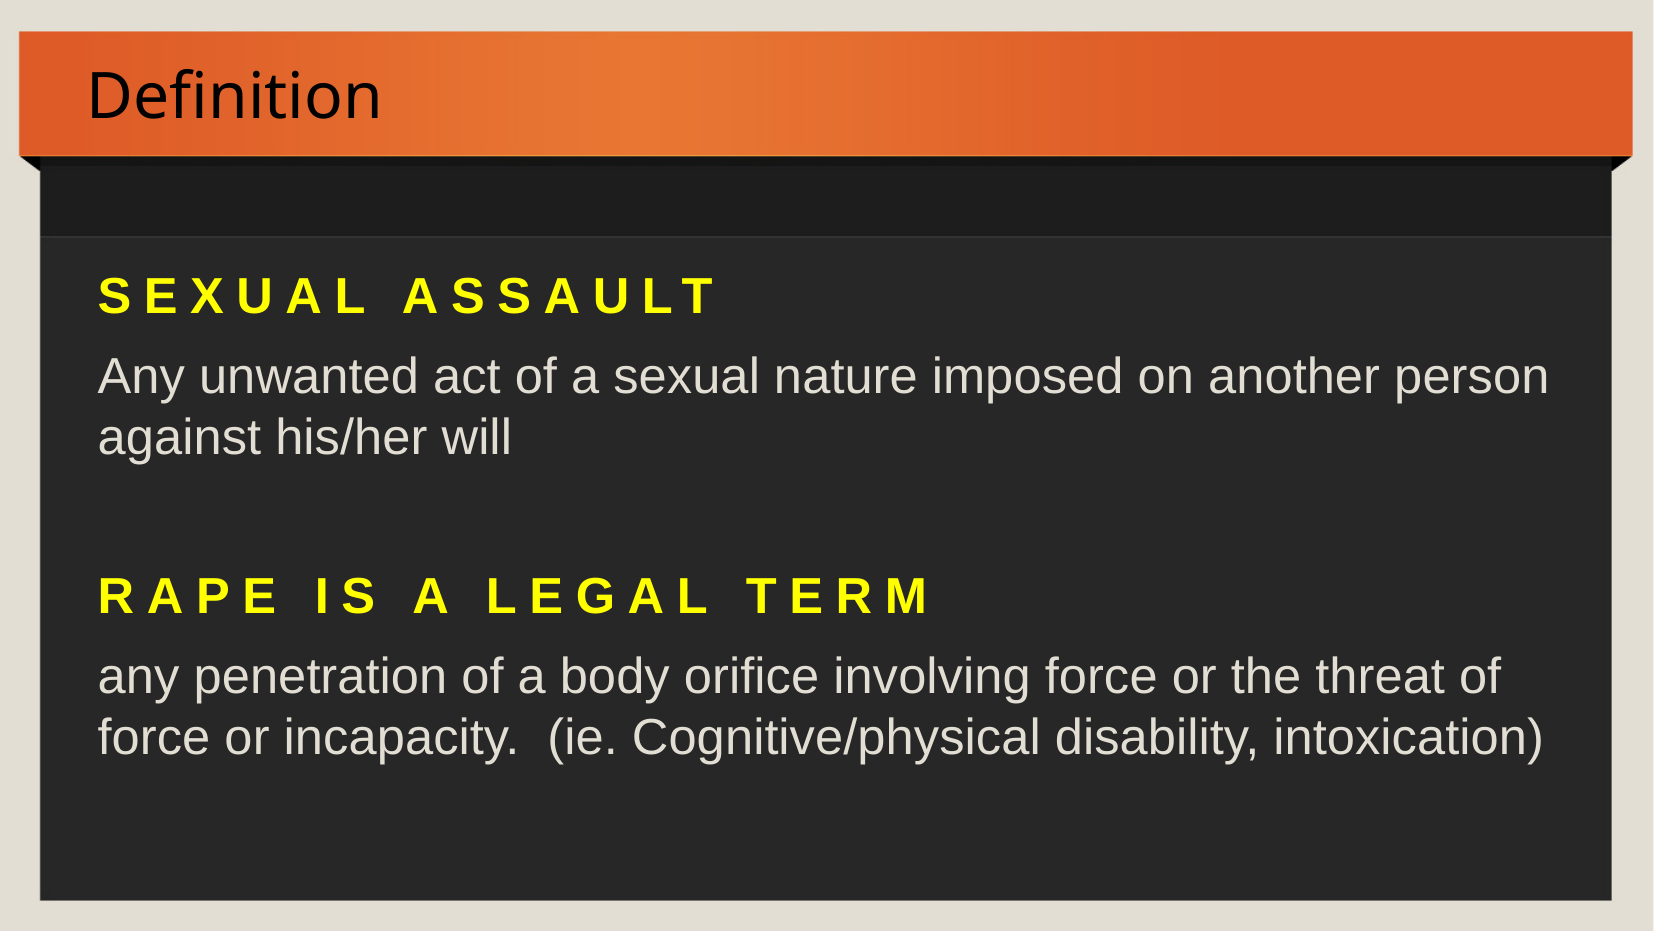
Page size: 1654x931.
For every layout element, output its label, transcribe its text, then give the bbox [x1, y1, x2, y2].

title Definition [71, 46, 1597, 140]
picture [0, 0, 1654, 931]
list SEXUAL ASSAULT Any unwanted act of a sexual nature imposed on another person against his/her will RAPE IS A LEGAL TERM any penetration of a body orifice involving force or the threat of force or incapacity. (ie. Cognitive/physical disability, intoxication) [82, 255, 1571, 831]
